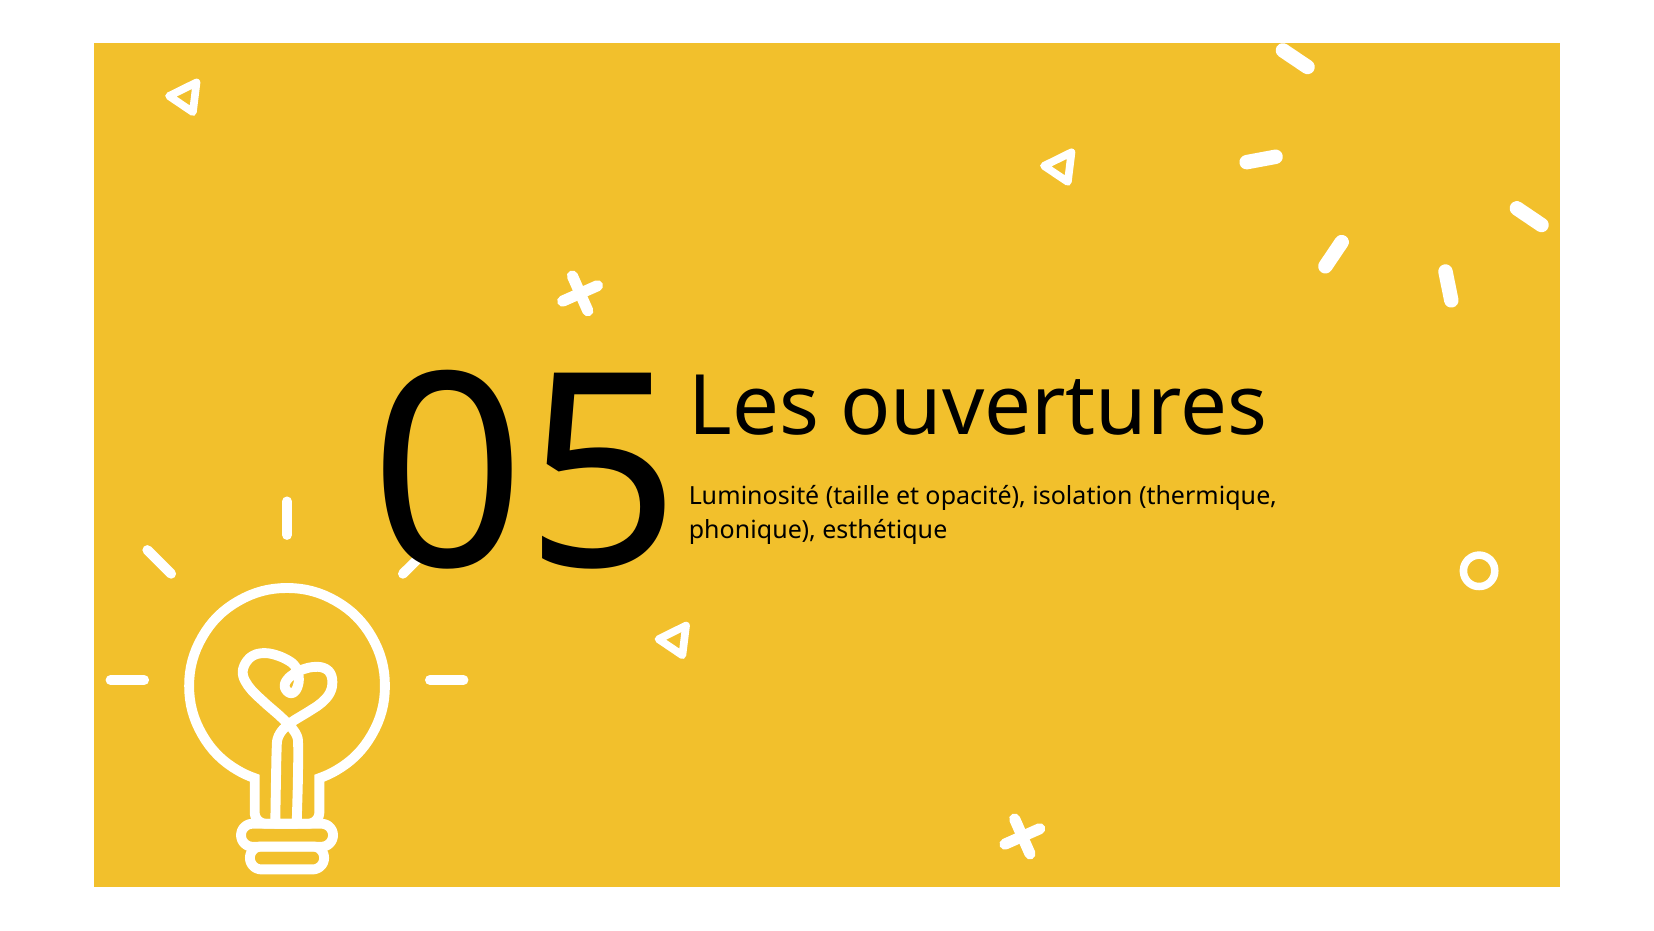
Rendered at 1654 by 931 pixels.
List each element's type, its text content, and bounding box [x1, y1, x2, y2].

text_box Luminosité (taille et opacité), isolation (thermique, phonique), esthétique [716, 460, 1349, 564]
title Les ouvertures [716, 345, 1409, 459]
title 05 [370, 276, 716, 646]
